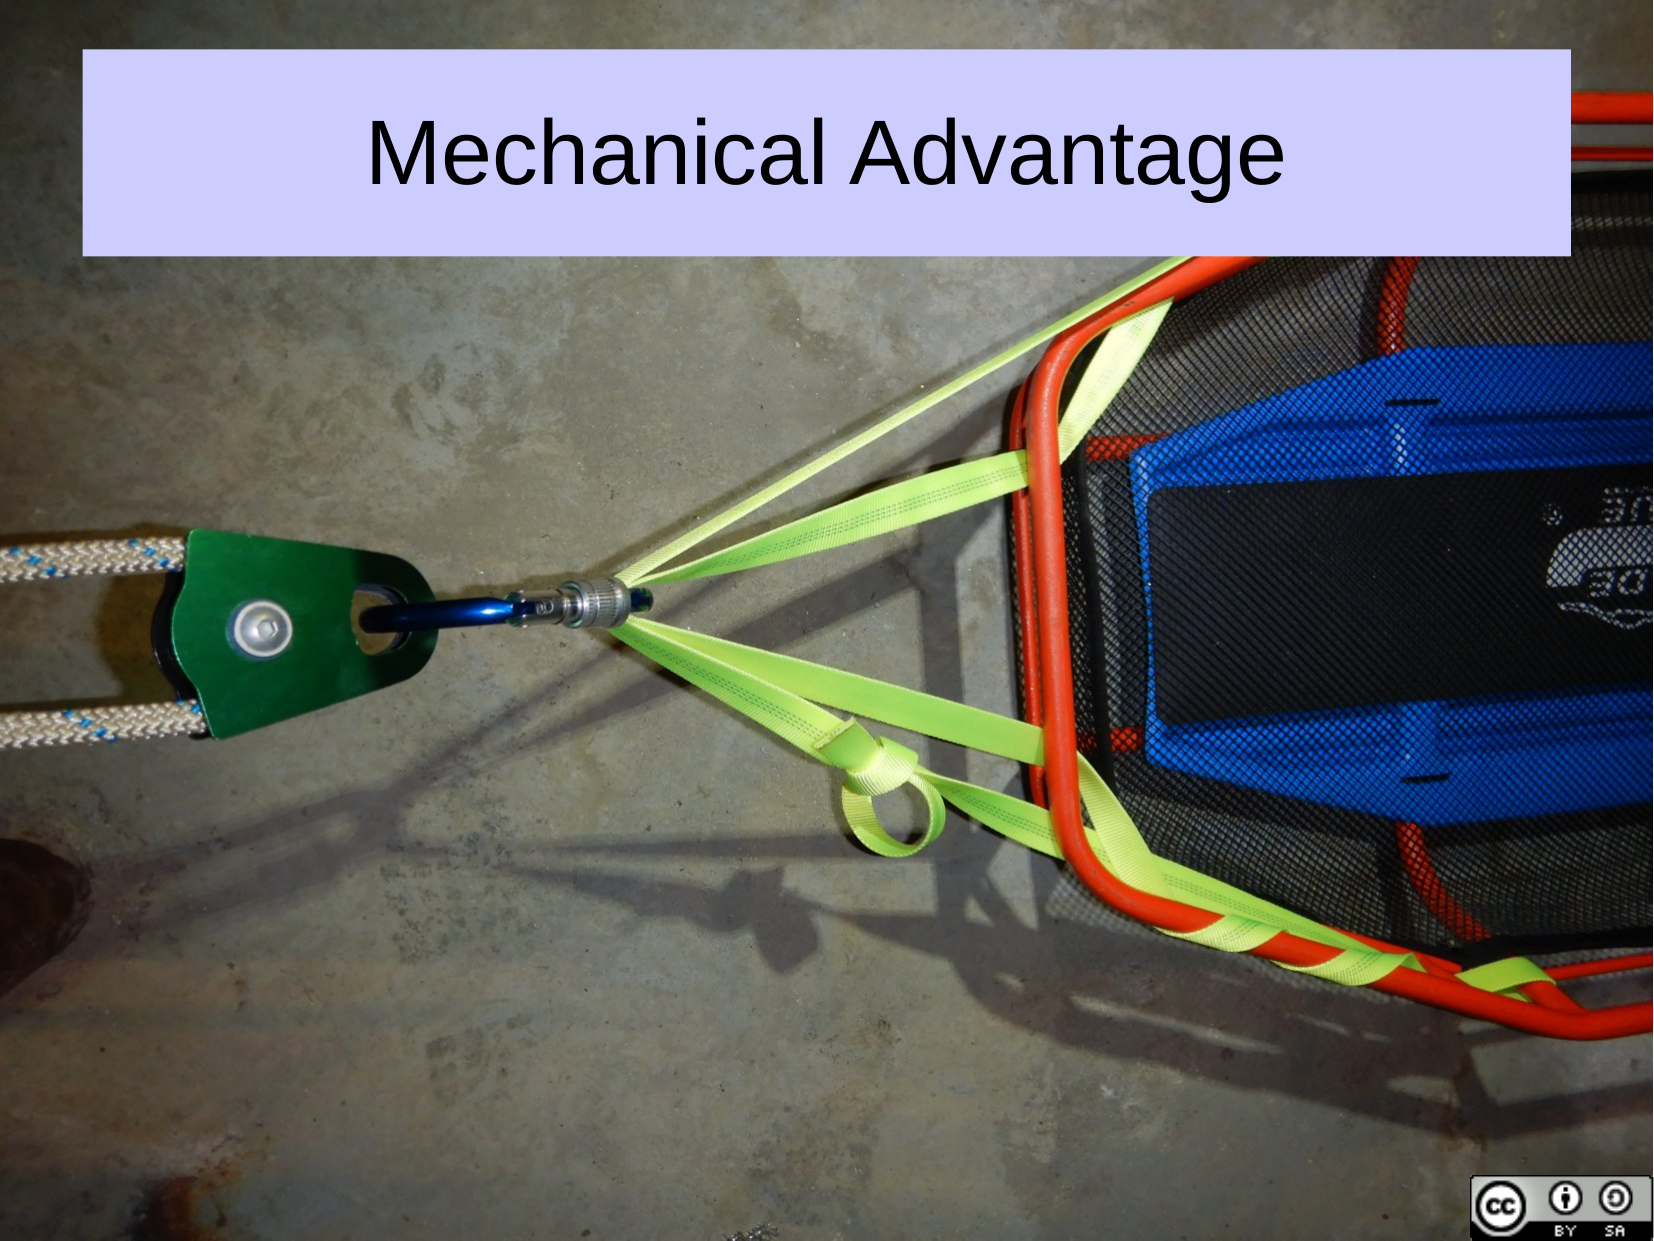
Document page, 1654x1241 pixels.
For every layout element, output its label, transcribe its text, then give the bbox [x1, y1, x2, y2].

title Mechanical Advantage [82, 49, 1571, 257]
picture [0, 0, 1654, 1241]
